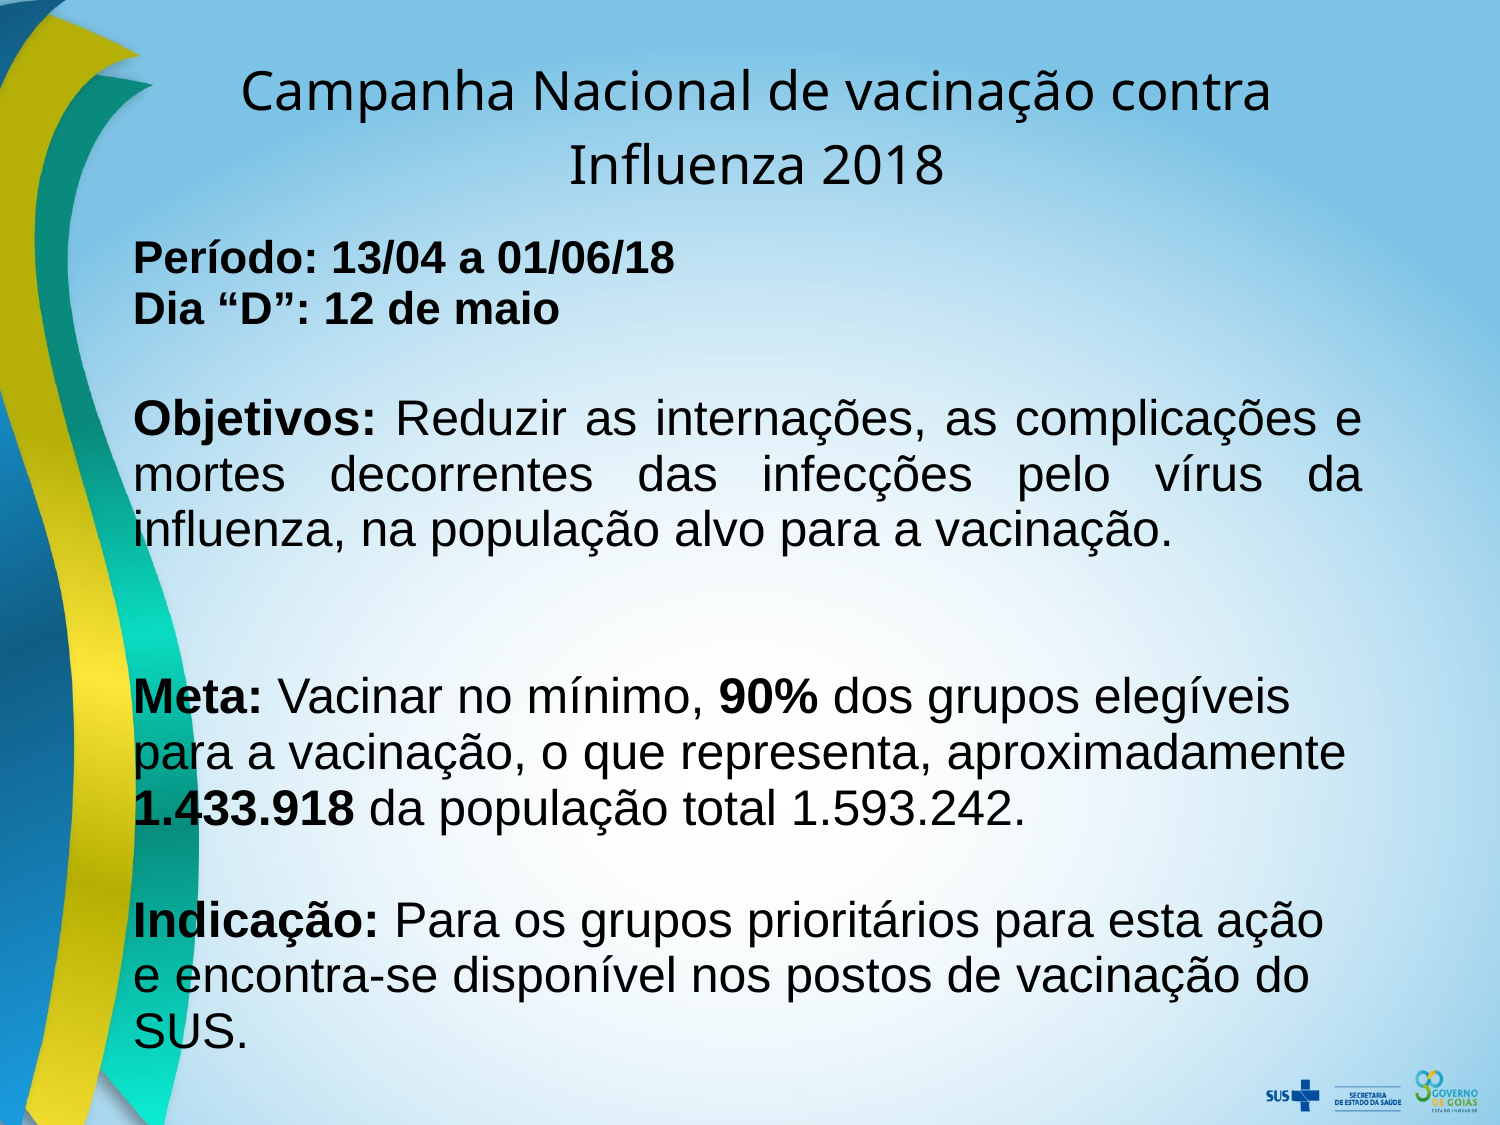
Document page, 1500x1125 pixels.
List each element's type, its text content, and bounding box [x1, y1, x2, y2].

text_box Campanha Nacional de vacinação contra Influenza 2018 [106, 45, 1410, 212]
picture [0, 0, 1500, 1125]
text_box Período: 13/04 a 01/06/18 Dia “D”: 12 de maio Objetivos: Reduzir as internações, as complicações e mortes decorrentes das infecções pelo vírus da influenza, na população alvo para a vacinação. Meta: Vacinar no mínimo, 90% dos grupos elegíveis para a vacinação, o que representa, aproximadamente 1.433.918 da população total 1.593.242. Indicação: Para os grupos prioritários para esta ação e encontra-se disponível nos postos de vacinação do SUS. [118, 224, 1378, 1125]
